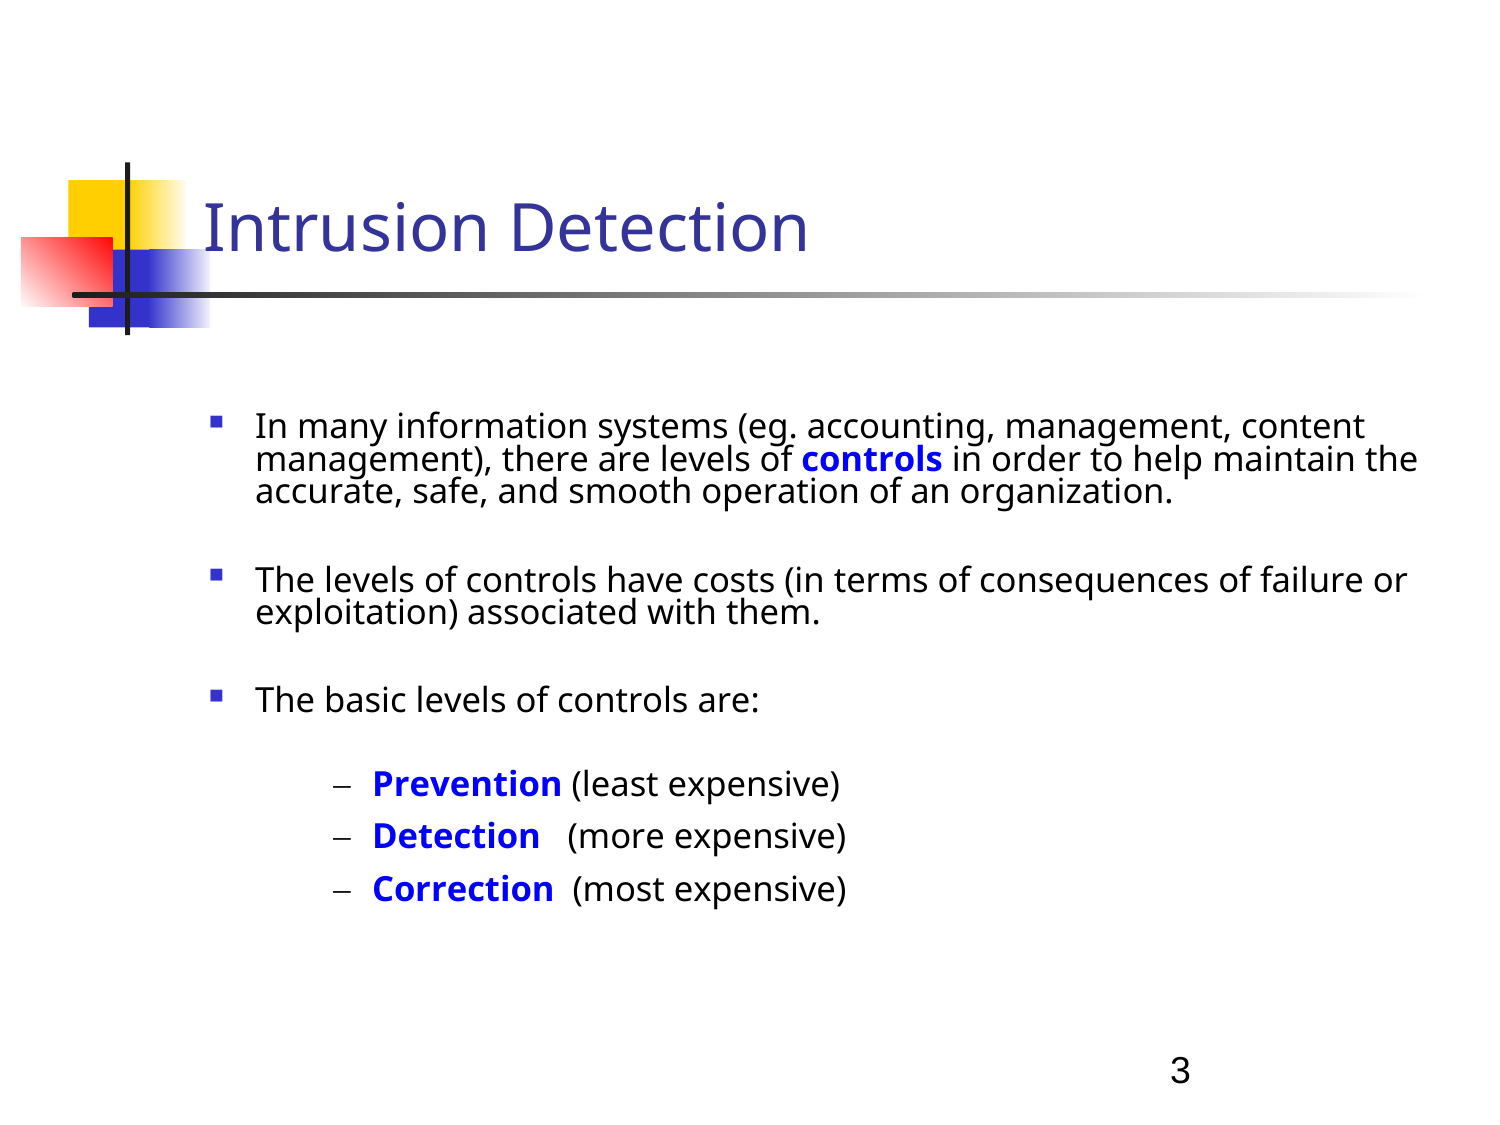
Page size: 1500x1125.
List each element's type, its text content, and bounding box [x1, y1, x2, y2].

list In many information systems (eg. accounting, management, content management), there are levels of controls in order to help maintain the accurate, safe, and smooth operation of an organization. The levels of controls have costs (in terms of consequences of failure or exploitation) associated with them. The basic levels of controls are: Prevention (least expensive) Detection (more expensive) Correction (most expensive) [193, 331, 1469, 1007]
title Intrusion Detection [188, 35, 1468, 276]
